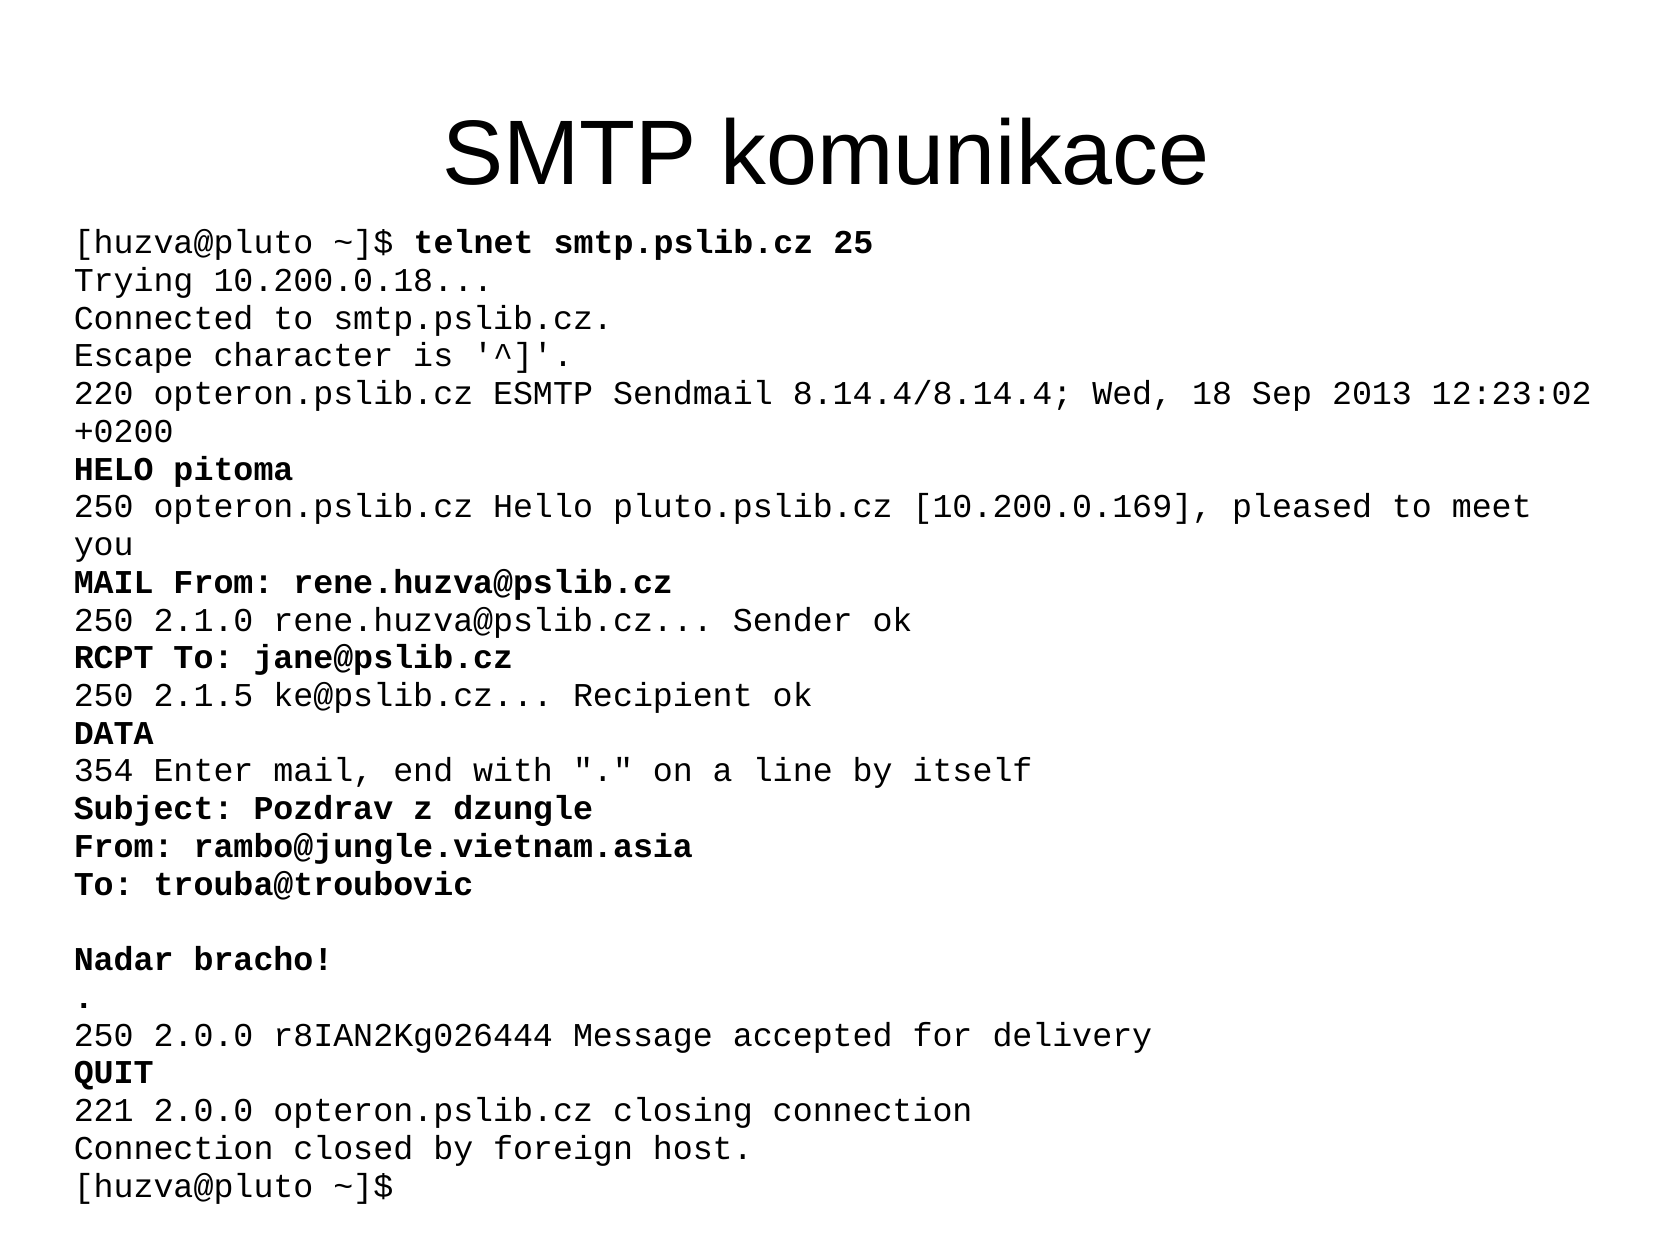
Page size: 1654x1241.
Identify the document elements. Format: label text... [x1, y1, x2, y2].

text_box [huzva@pluto ~]$ telnet smtp.pslib.cz 25 Trying 10.200.0.18... Connected to smtp.pslib.cz. Escape character is '^]'. 220 opteron.pslib.cz ESMTP Sendmail 8.14.4/8.14.4; Wed, 18 Sep 2013 12:23:02 +0200 HELO pitoma 250 opteron.pslib.cz Hello pluto.pslib.cz [10.200.0.169], pleased to meet you MAIL From: rene.huzva@pslib.cz 250 2.1.0 rene.huzva@pslib.cz... Sender ok RCPT To: jane@pslib.cz 250 2.1.5 ke@pslib.cz... Recipient ok DATA 354 Enter mail, end with "." on a line by itself Subject: Pozdrav z dzungle From: rambo@jungle.vietnam.asia To: trouba@troubovic Nadar bracho! . 250 2.0.0 r8IAN2Kg026444 Message accepted for delivery QUIT 221 2.0.0 opteron.pslib.cz closing connection Connection closed by foreign host. [huzva@pluto ~]$ [59, 218, 1625, 1215]
title SMTP komunikace [82, 49, 1571, 218]
